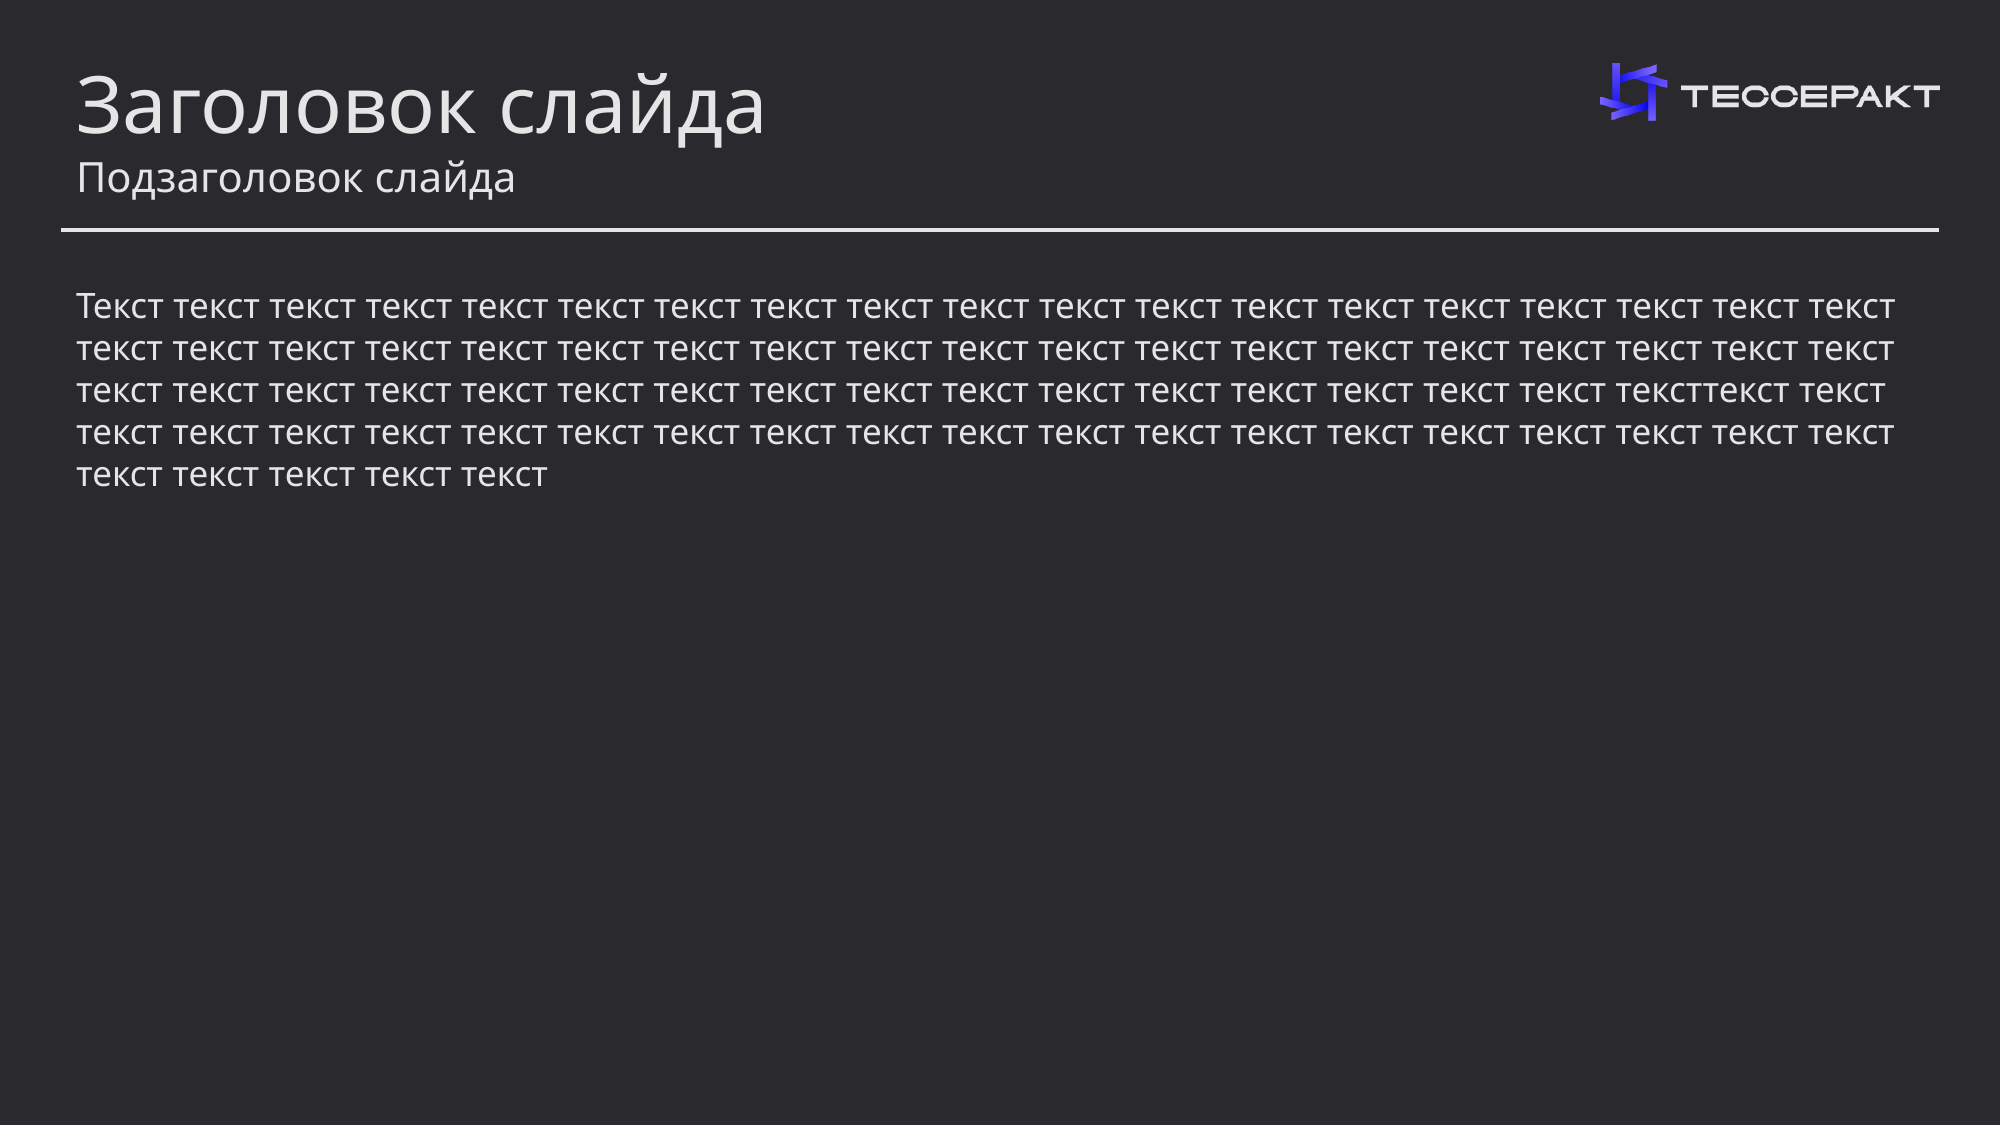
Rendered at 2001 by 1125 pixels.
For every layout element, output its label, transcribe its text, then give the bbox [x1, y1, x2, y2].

title Заголовок слайда [60, 63, 1445, 159]
picture [1600, 63, 1940, 121]
list Подзаголовок слайда [60, 152, 768, 237]
list Текст текст текст текст текст текст текст текст текст текст текст текст текст текст текст текст текст текст текст текст текст текст текст текст текст текст текст текст текст текст текст текст текст текст текст текст текст текст текст текст текст текст текст текст текст текст текст текст текст текст текст текст текст текст тексттекст текст текст текст текст текст текст текст текст текст текст текст текст текст текст текст текст текст текст текст текст текст текст текст текст текст [60, 276, 1949, 502]
